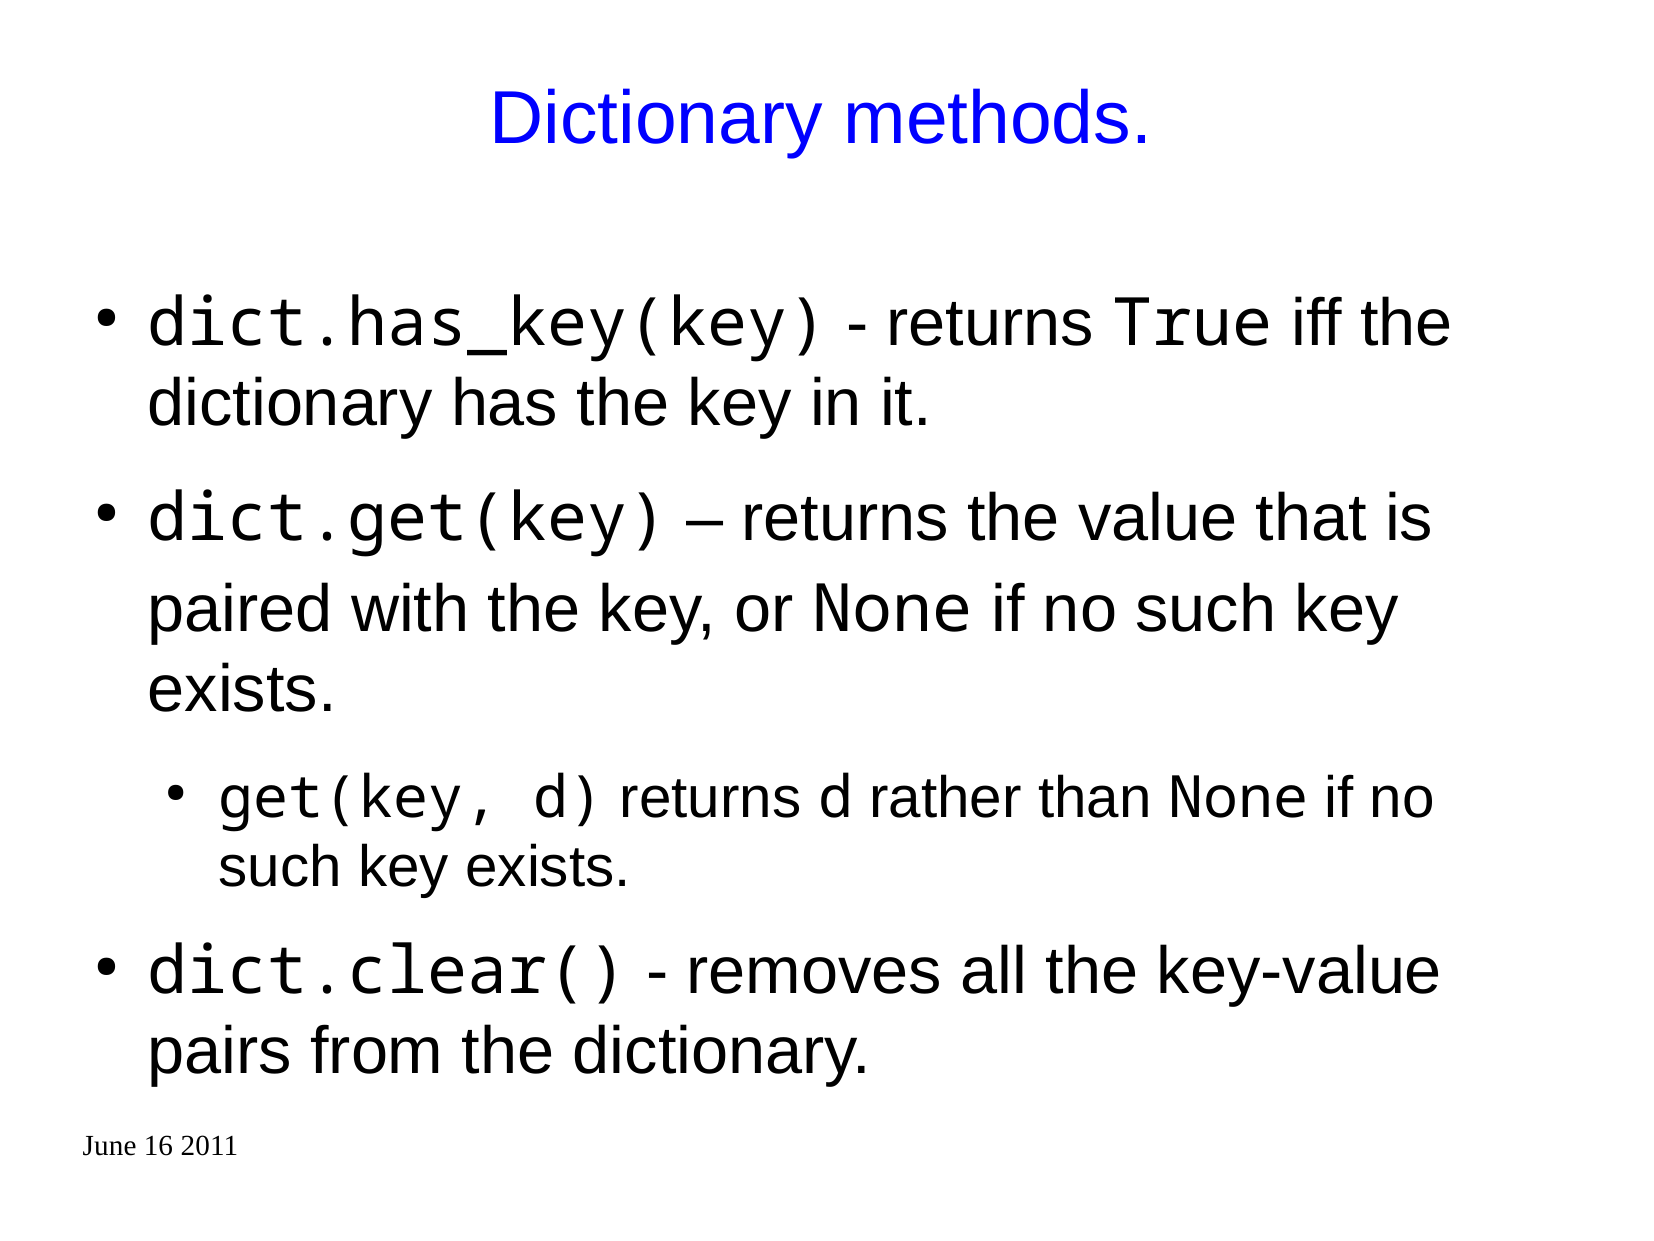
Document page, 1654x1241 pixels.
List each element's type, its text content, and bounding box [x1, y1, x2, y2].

list dict.has_key(key) - returns True iff the dictionary has the key in it. dict.get(key) – returns the value that is paired with the key, or None if no such key exists. get(key, d) returns d rather than None if no such key exists. dict.clear() - removes all the key-value pairs from the dictionary. [76, 274, 1565, 1093]
title Dictionary methods. [76, 58, 1565, 178]
